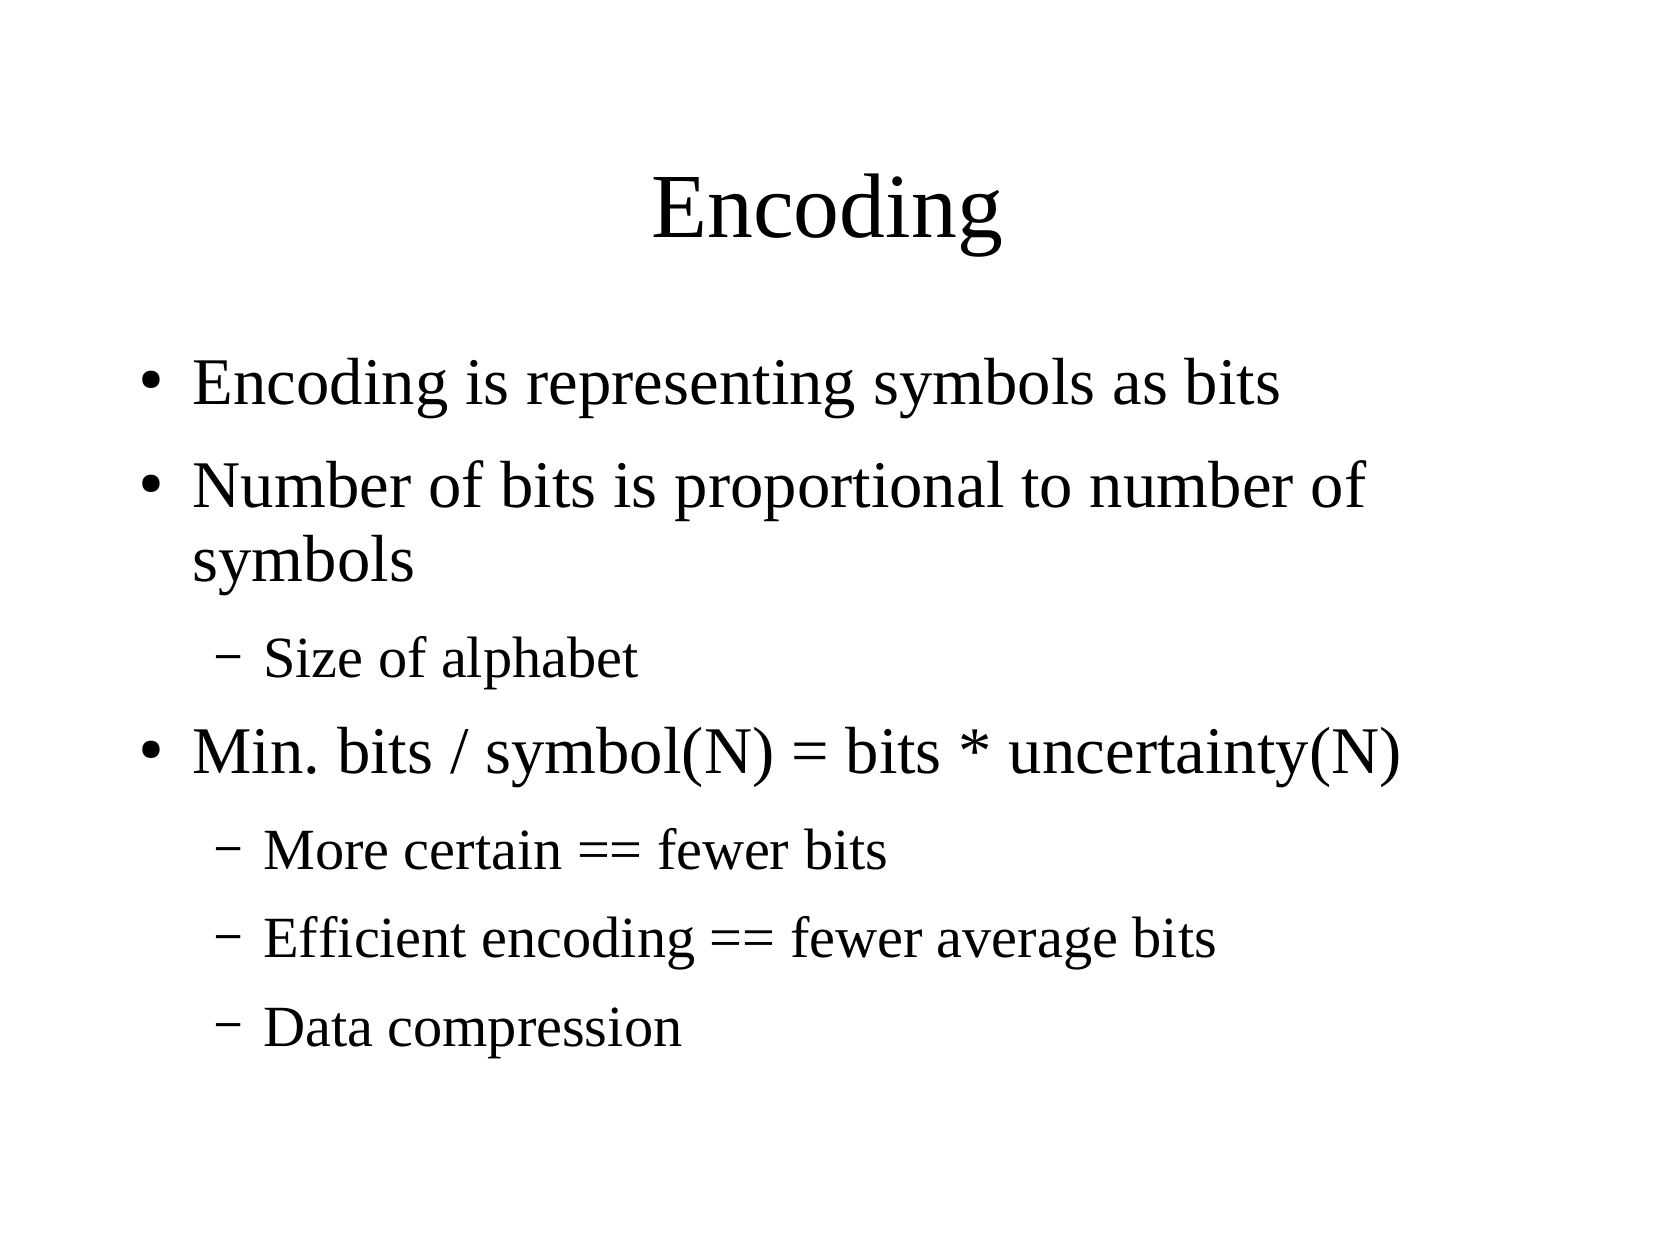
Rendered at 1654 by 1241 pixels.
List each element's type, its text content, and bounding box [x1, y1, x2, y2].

list Encoding is representing symbols as bits Number of bits is proportional to number of symbols Size of alphabet Min. bits / symbol(N) = bits * uncertainty(N) More certain == fewer bits Efficient encoding == fewer average bits Data compression [121, 344, 1534, 1127]
title Encoding [121, 102, 1534, 311]
